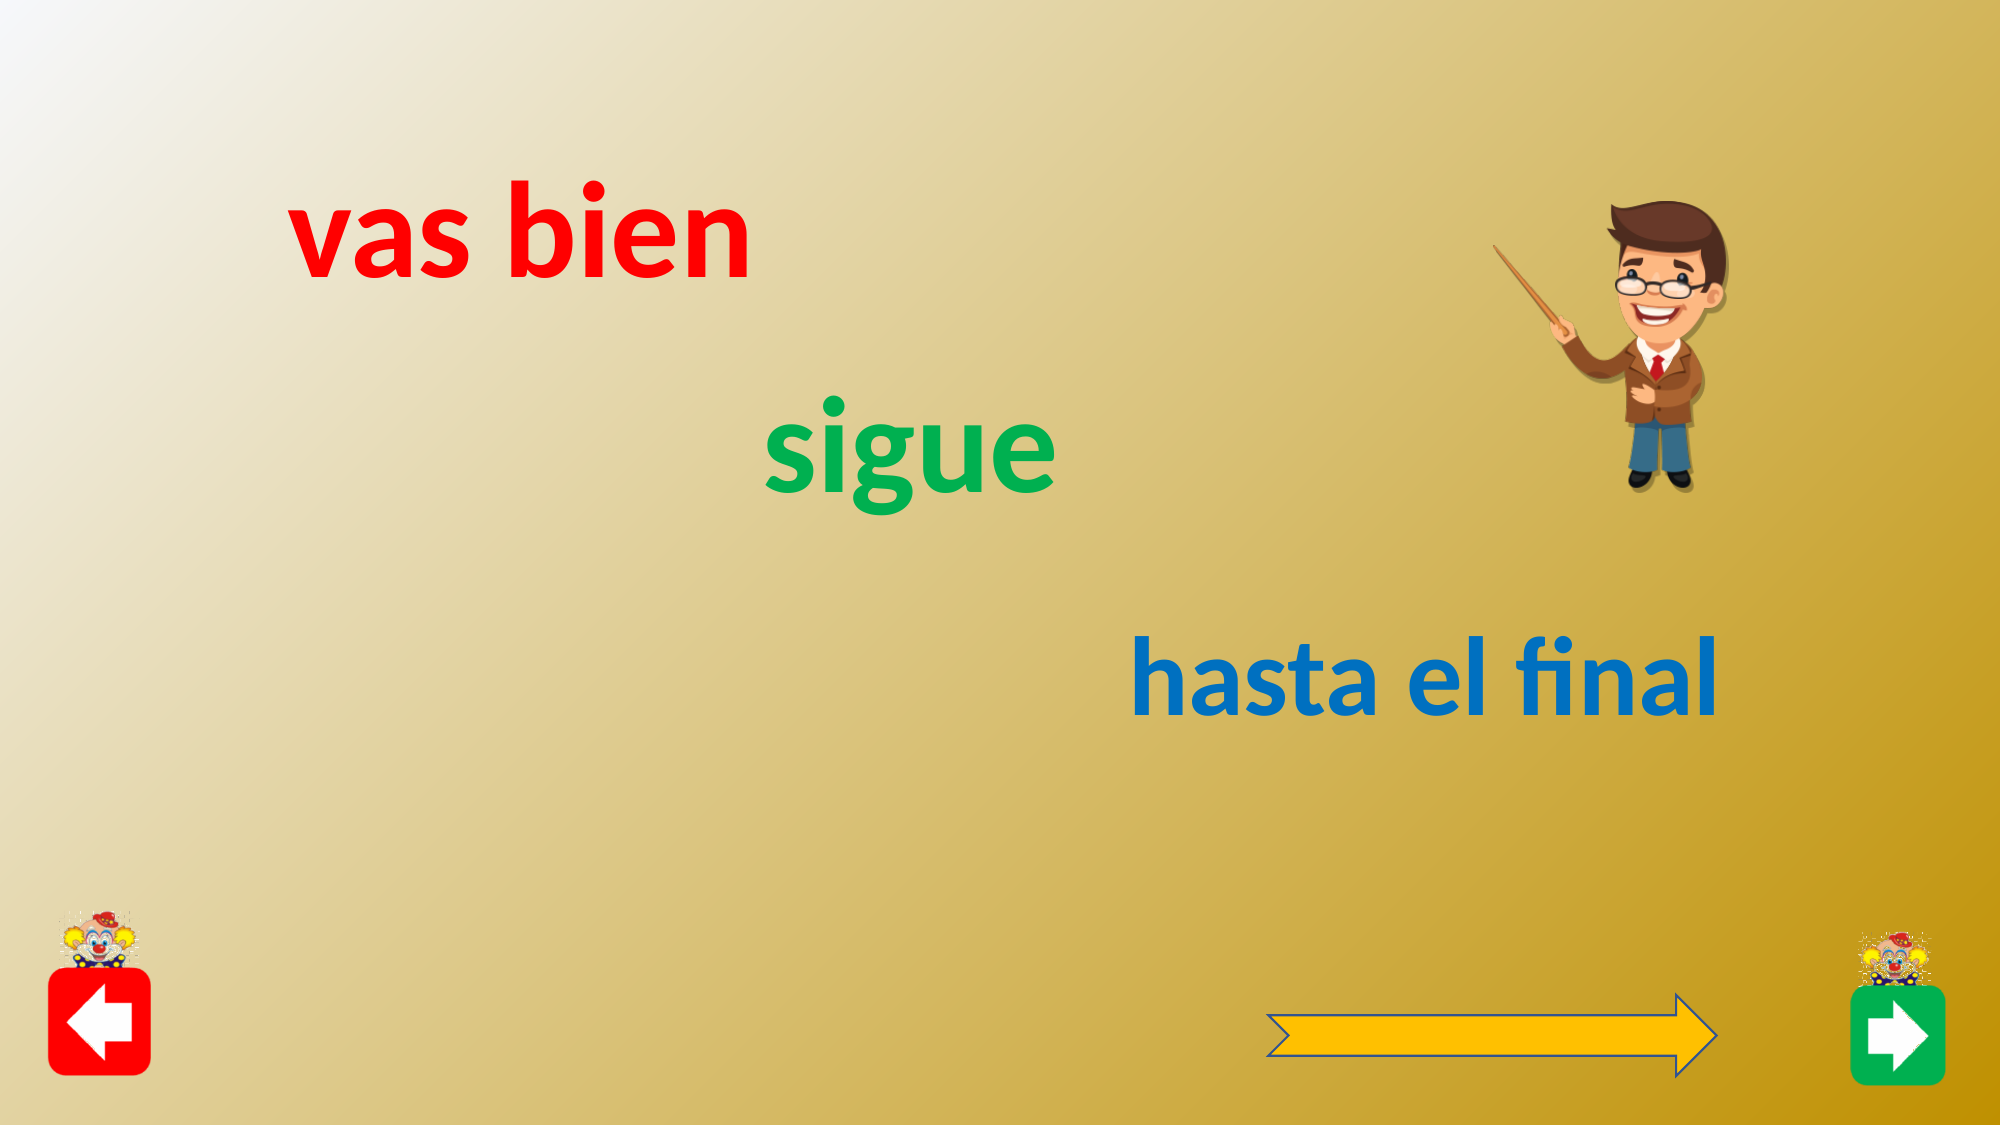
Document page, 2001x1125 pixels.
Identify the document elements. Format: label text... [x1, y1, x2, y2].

text_box sigue [747, 347, 1075, 528]
text_box [1268, 994, 1717, 1076]
text_box hasta el final [999, 595, 1851, 746]
picture [47, 910, 151, 1076]
picture [1493, 201, 1731, 495]
picture [1850, 931, 1946, 1086]
text_box vas bien [272, 132, 770, 313]
